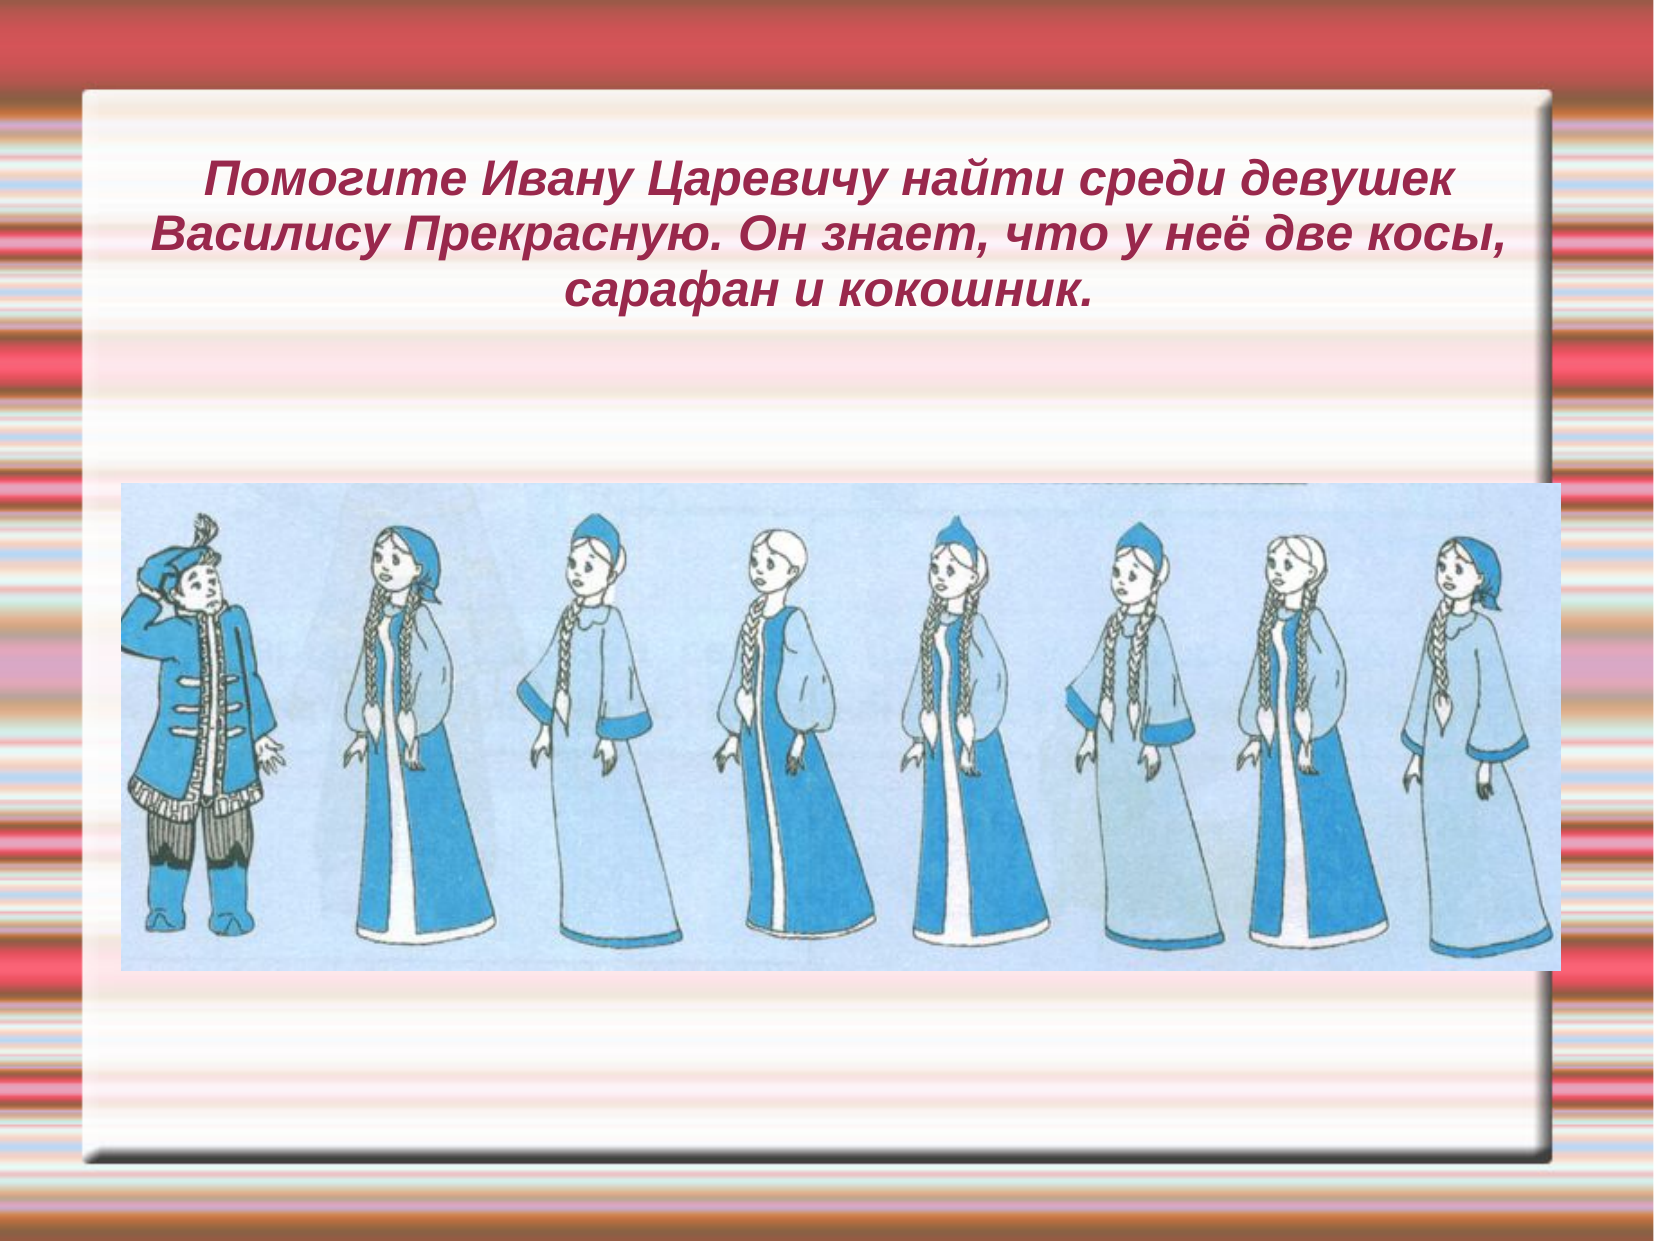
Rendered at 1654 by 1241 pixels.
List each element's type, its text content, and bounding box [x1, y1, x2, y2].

title Помогите Ивану Царевичу найти среди девушек Василису Прекрасную. Он знает, что у неё две косы, сарафан и кокошник. [123, 129, 1536, 338]
picture [0, 0, 1654, 1241]
